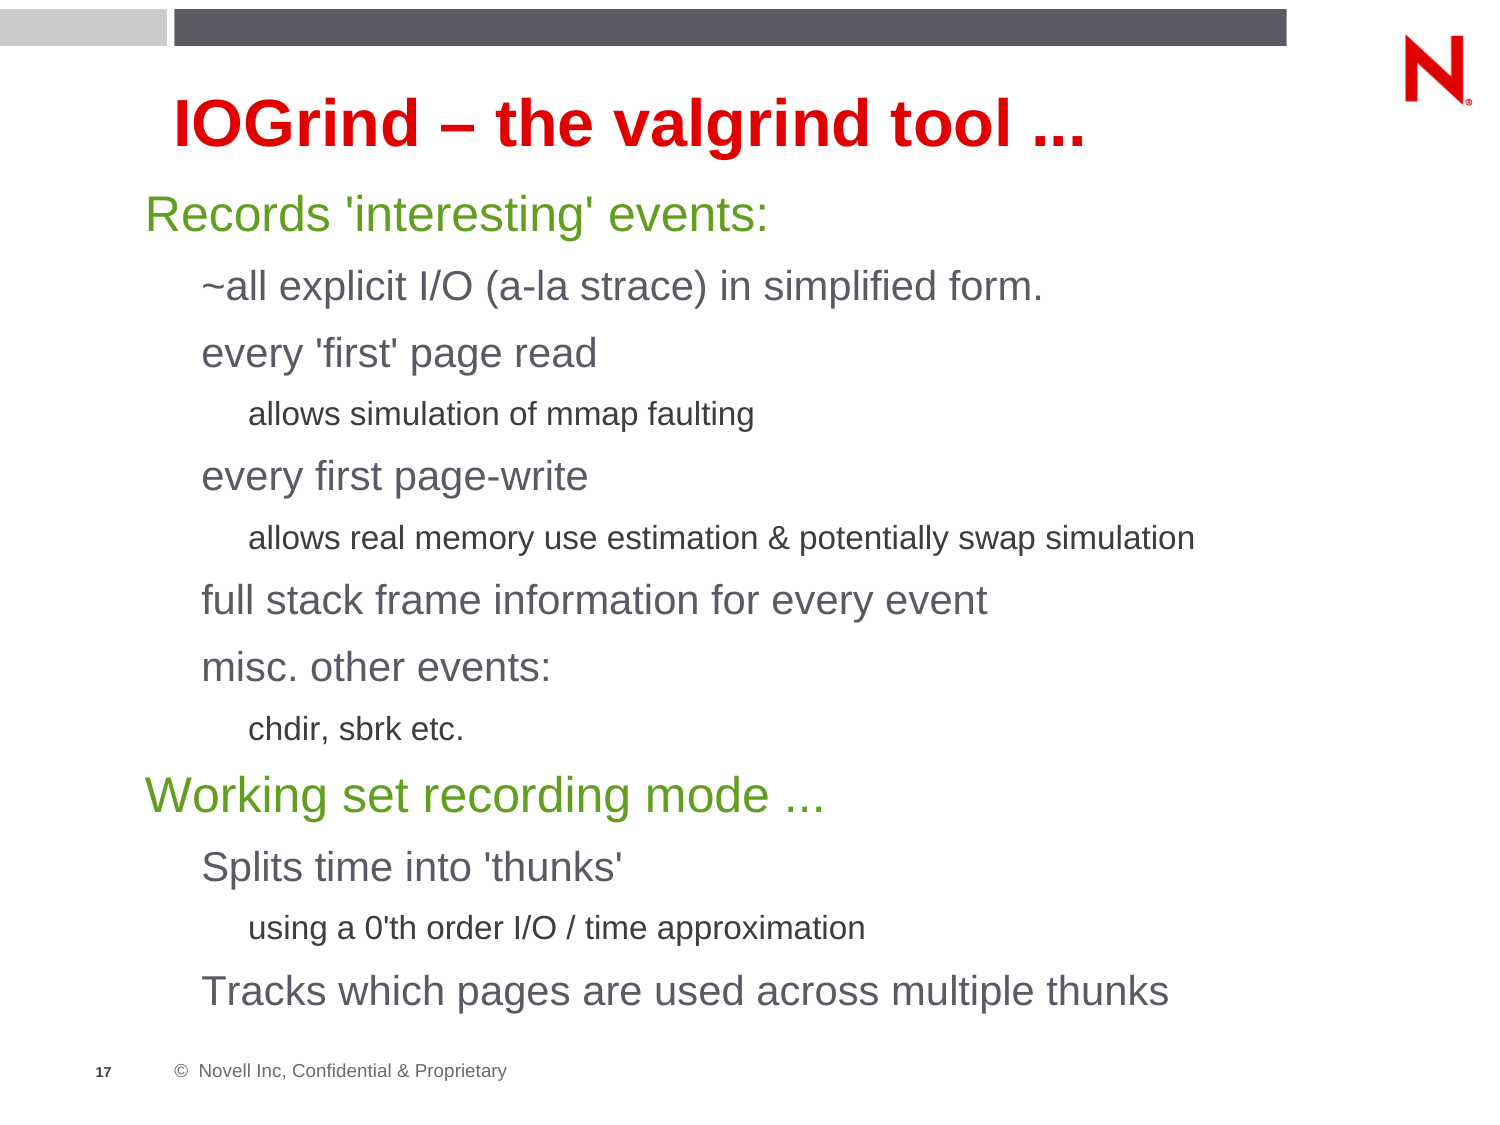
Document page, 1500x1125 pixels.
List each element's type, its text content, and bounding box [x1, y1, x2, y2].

list Records 'interesting' events: ~all explicit I/O (a-la strace) in simplified form. every 'first' page read allows simulation of mmap faulting every first page-write allows real memory use estimation & potentially swap simulation full stack frame information for every event misc. other events: chdir, sbrk etc. Working set recording mode ... Splits time into 'thunks' using a 0'th order I/O / time approximation Tracks which pages are used across multiple thunks [145, 183, 1403, 1030]
title IOGrind – the valgrind tool ... [173, 41, 1395, 183]
picture [1403, 32, 1473, 107]
